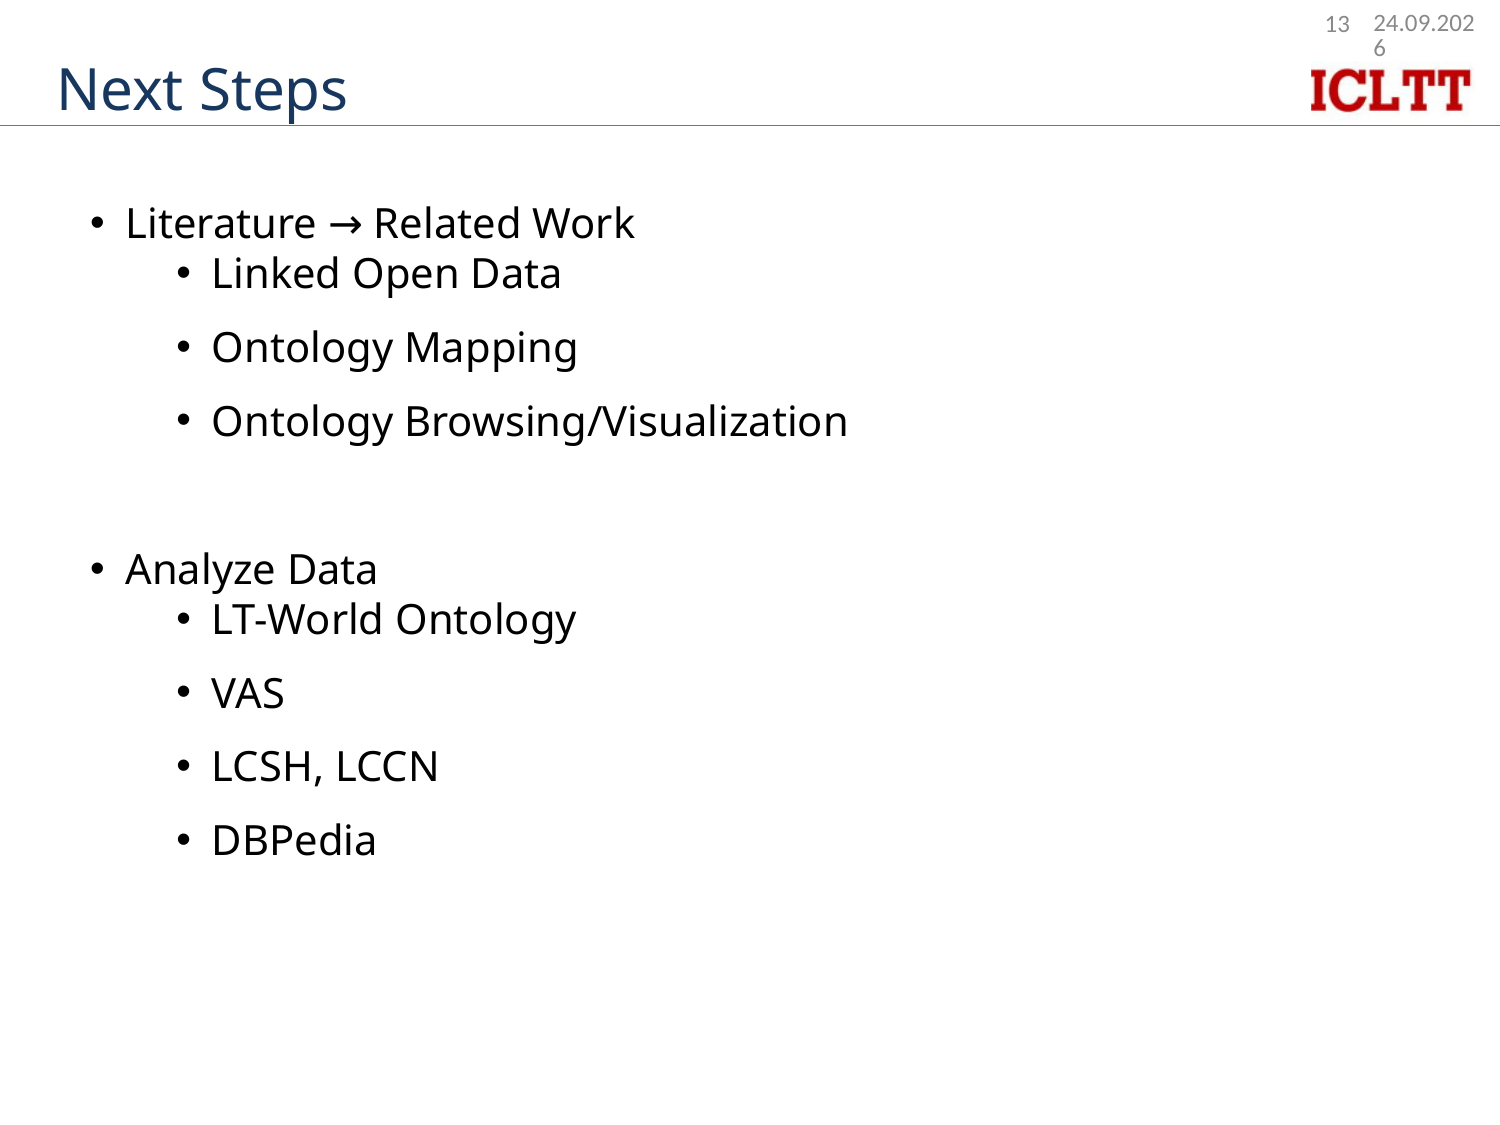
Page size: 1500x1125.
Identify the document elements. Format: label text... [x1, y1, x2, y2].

title Next Steps [41, 45, 1426, 126]
picture [1426, 61, 1475, 121]
list Literature → Related Work Linked Open Data Ontology Mapping Ontology Browsing/Visualization Analyze Data LT-World Ontology VAS LCSH, LCCN DBPedia [75, 189, 1500, 1125]
